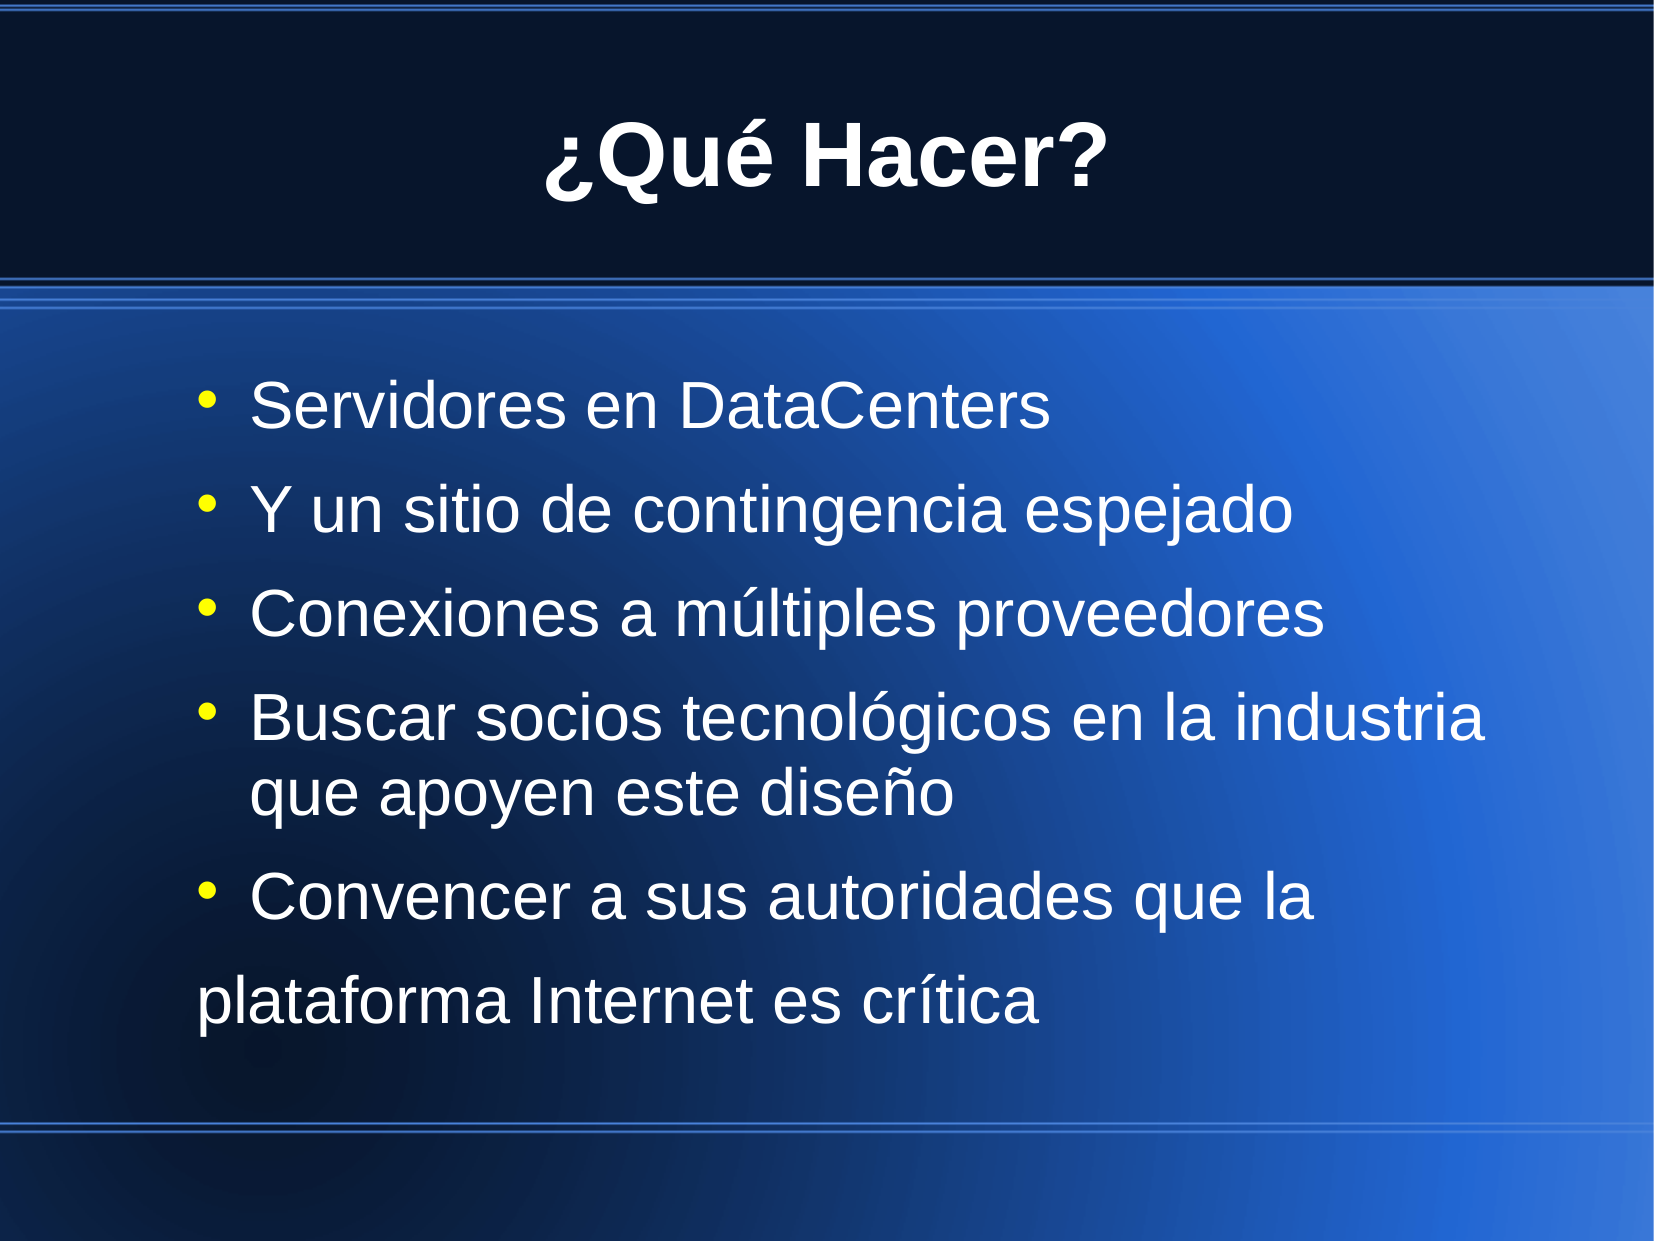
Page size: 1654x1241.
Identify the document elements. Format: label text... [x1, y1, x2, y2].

list Servidores en DataCenters Y un sitio de contingencia espejado Conexiones a múltiples proveedores Buscar socios tecnológicos en la industria que apoyen este diseño Convencer a sus autoridades que la plataforma Internet es crítica [178, 364, 1570, 1147]
picture [0, 0, 1654, 1241]
title ¿Qué Hacer? [82, 49, 1571, 257]
